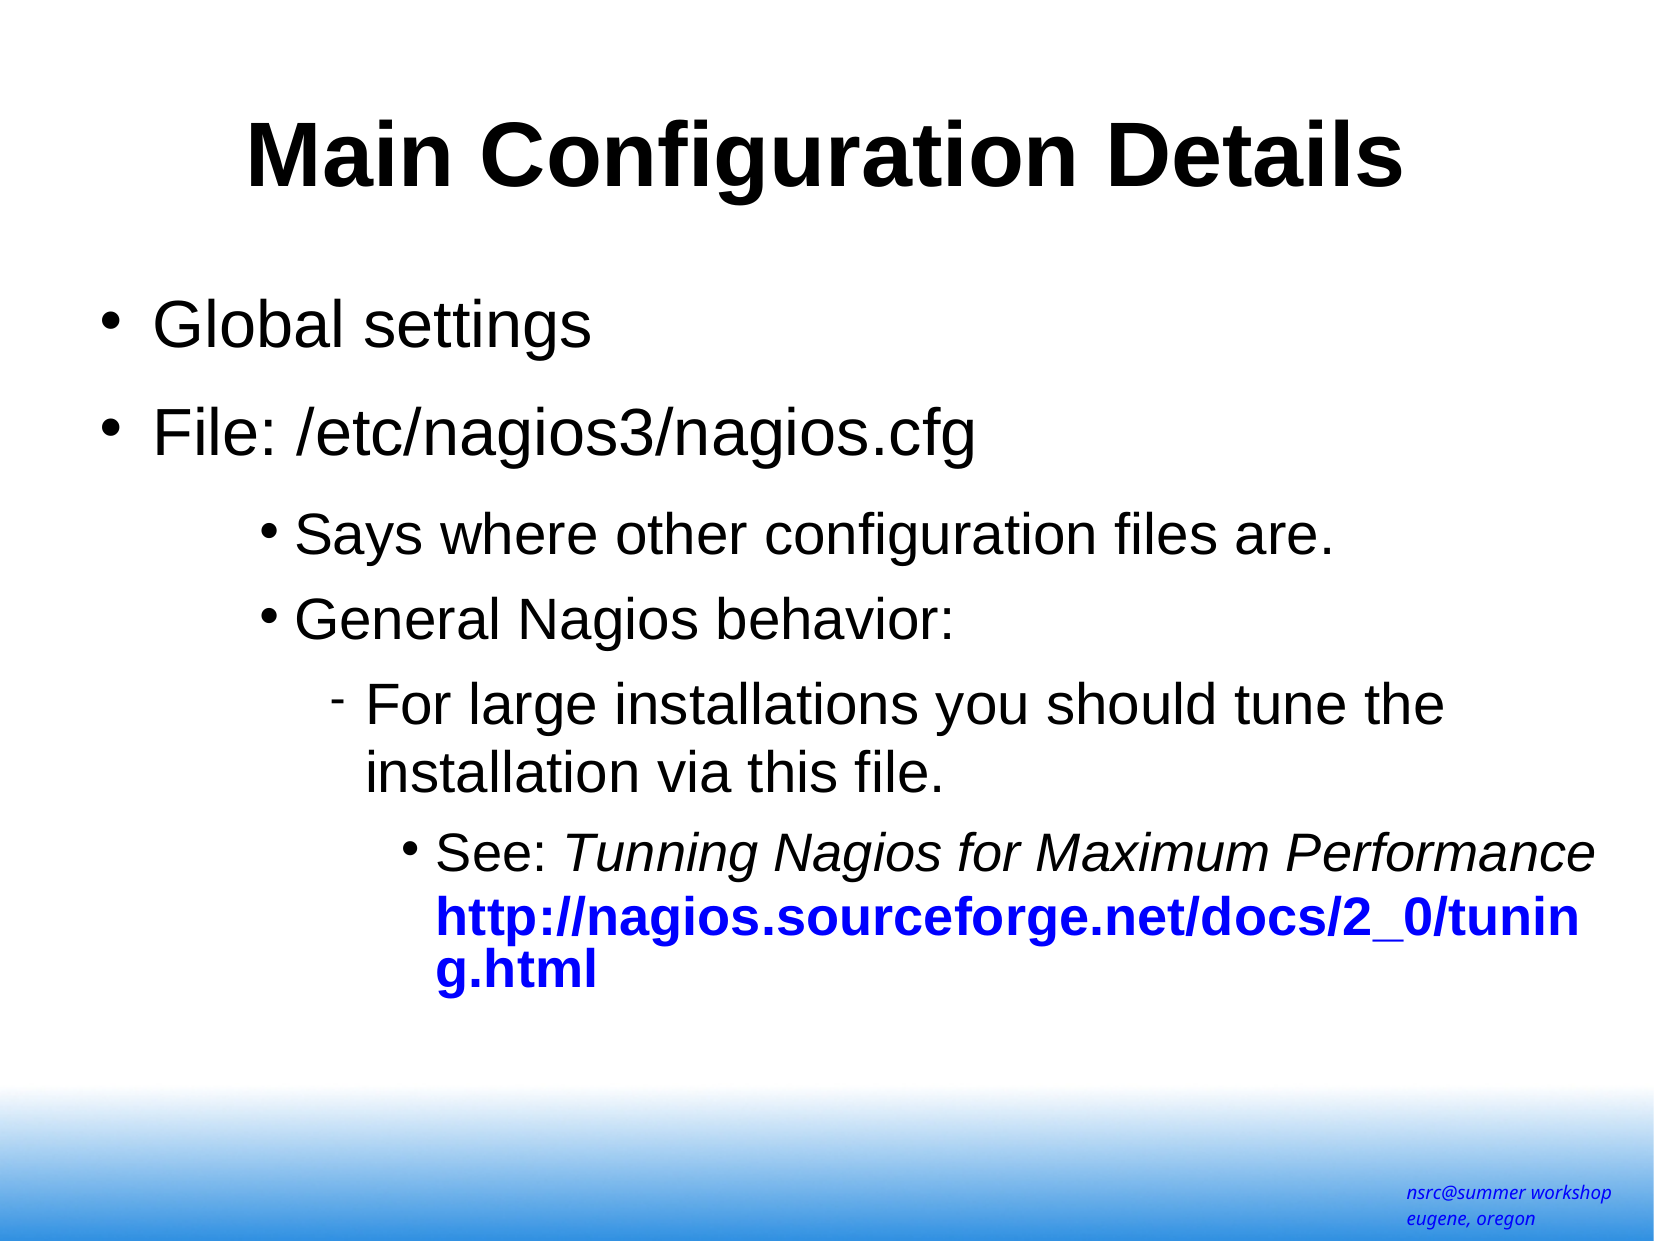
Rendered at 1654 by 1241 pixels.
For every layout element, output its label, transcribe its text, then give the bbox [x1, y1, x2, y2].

picture [0, 1083, 1654, 1241]
title Main Configuration Details [82, 49, 1571, 257]
list Global settings File: /etc/nagios3/nagios.cfg Says where other configuration files are. General Nagios behavior: For large installations you should tune the installation via this file. See: Tunning Nagios for Maximum Performance http://nagios.sourceforge.net/docs/2_0/tuning.html [82, 284, 1613, 1134]
